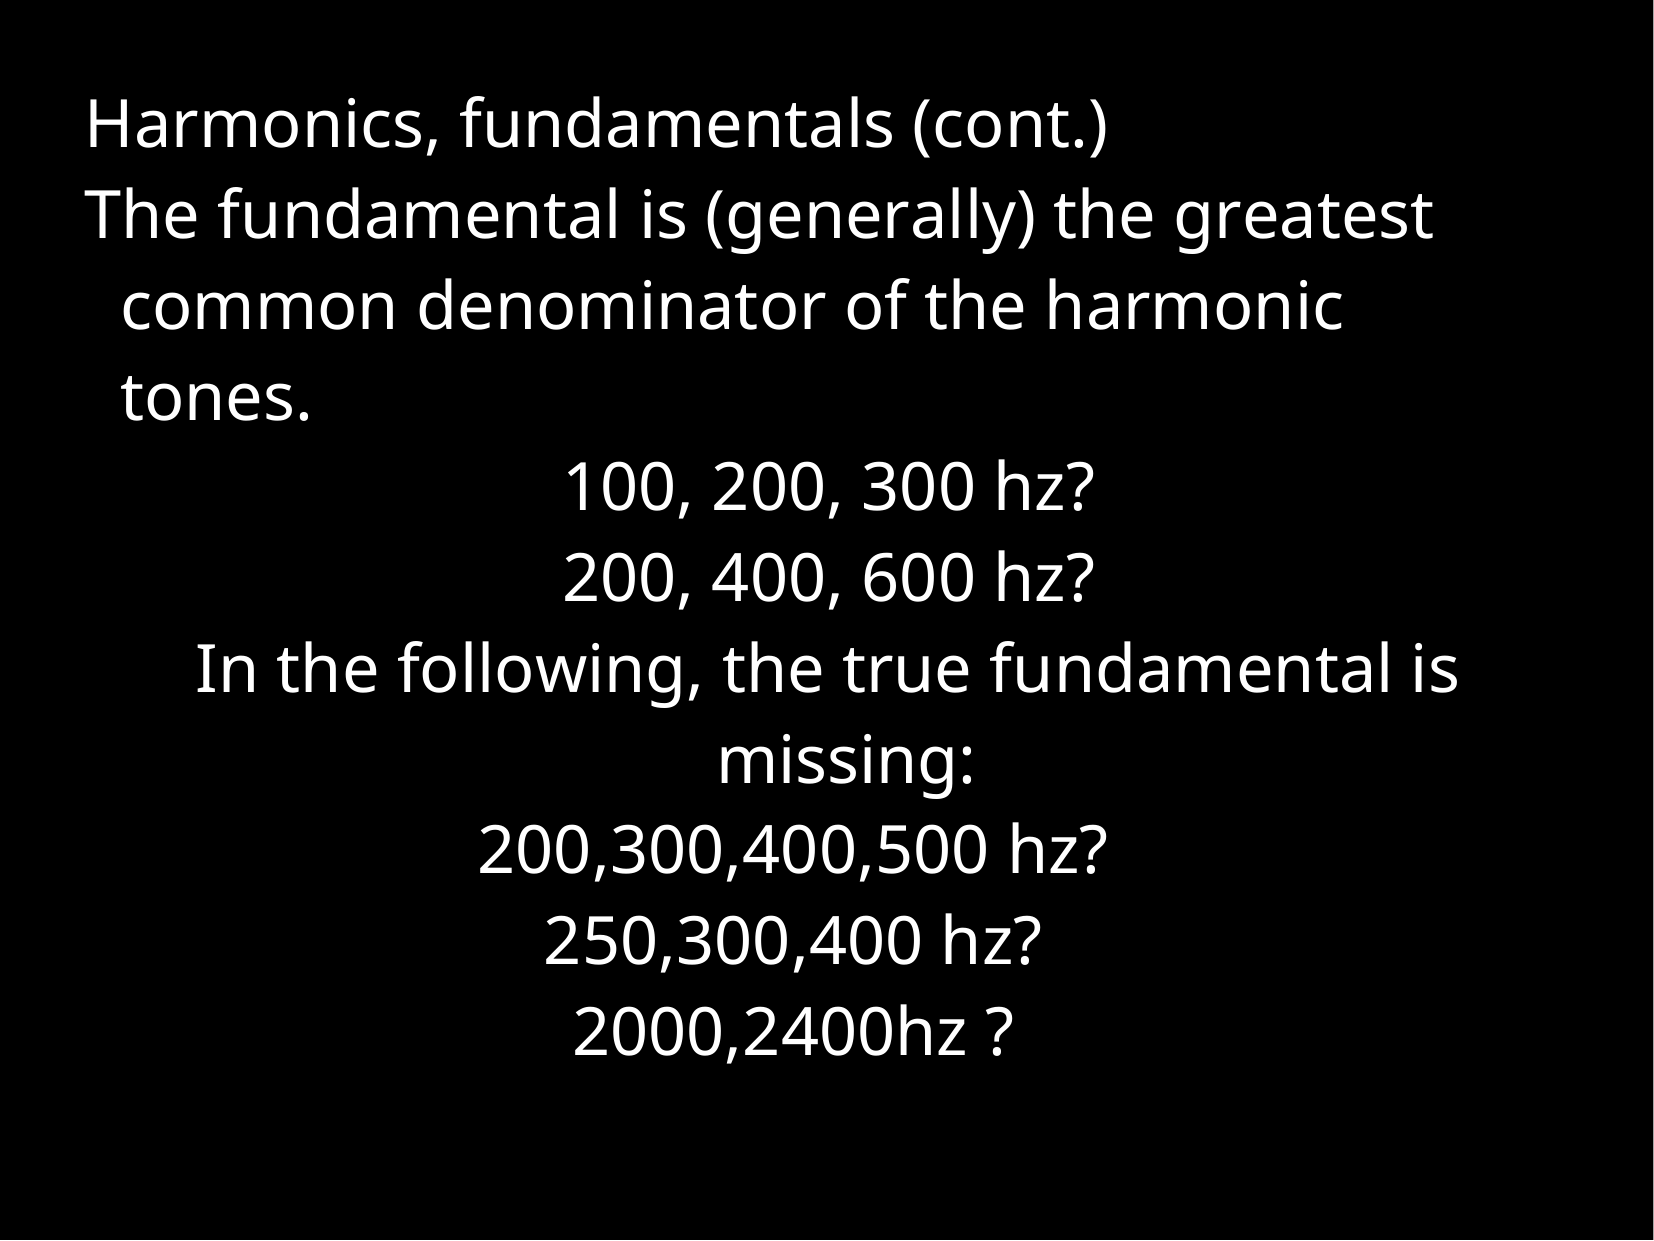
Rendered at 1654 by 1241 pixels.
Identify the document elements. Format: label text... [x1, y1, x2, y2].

text_box Harmonics, fundamentals (cont.) The fundamental is (generally) the greatest common denominator of the harmonic tones. 100, 200, 300 hz? 200, 400, 600 hz? In the following, the true fundamental is missing: 200,300,400,500 hz? 250,300,400 hz? 2000,2400hz ? [49, 0, 1538, 1241]
